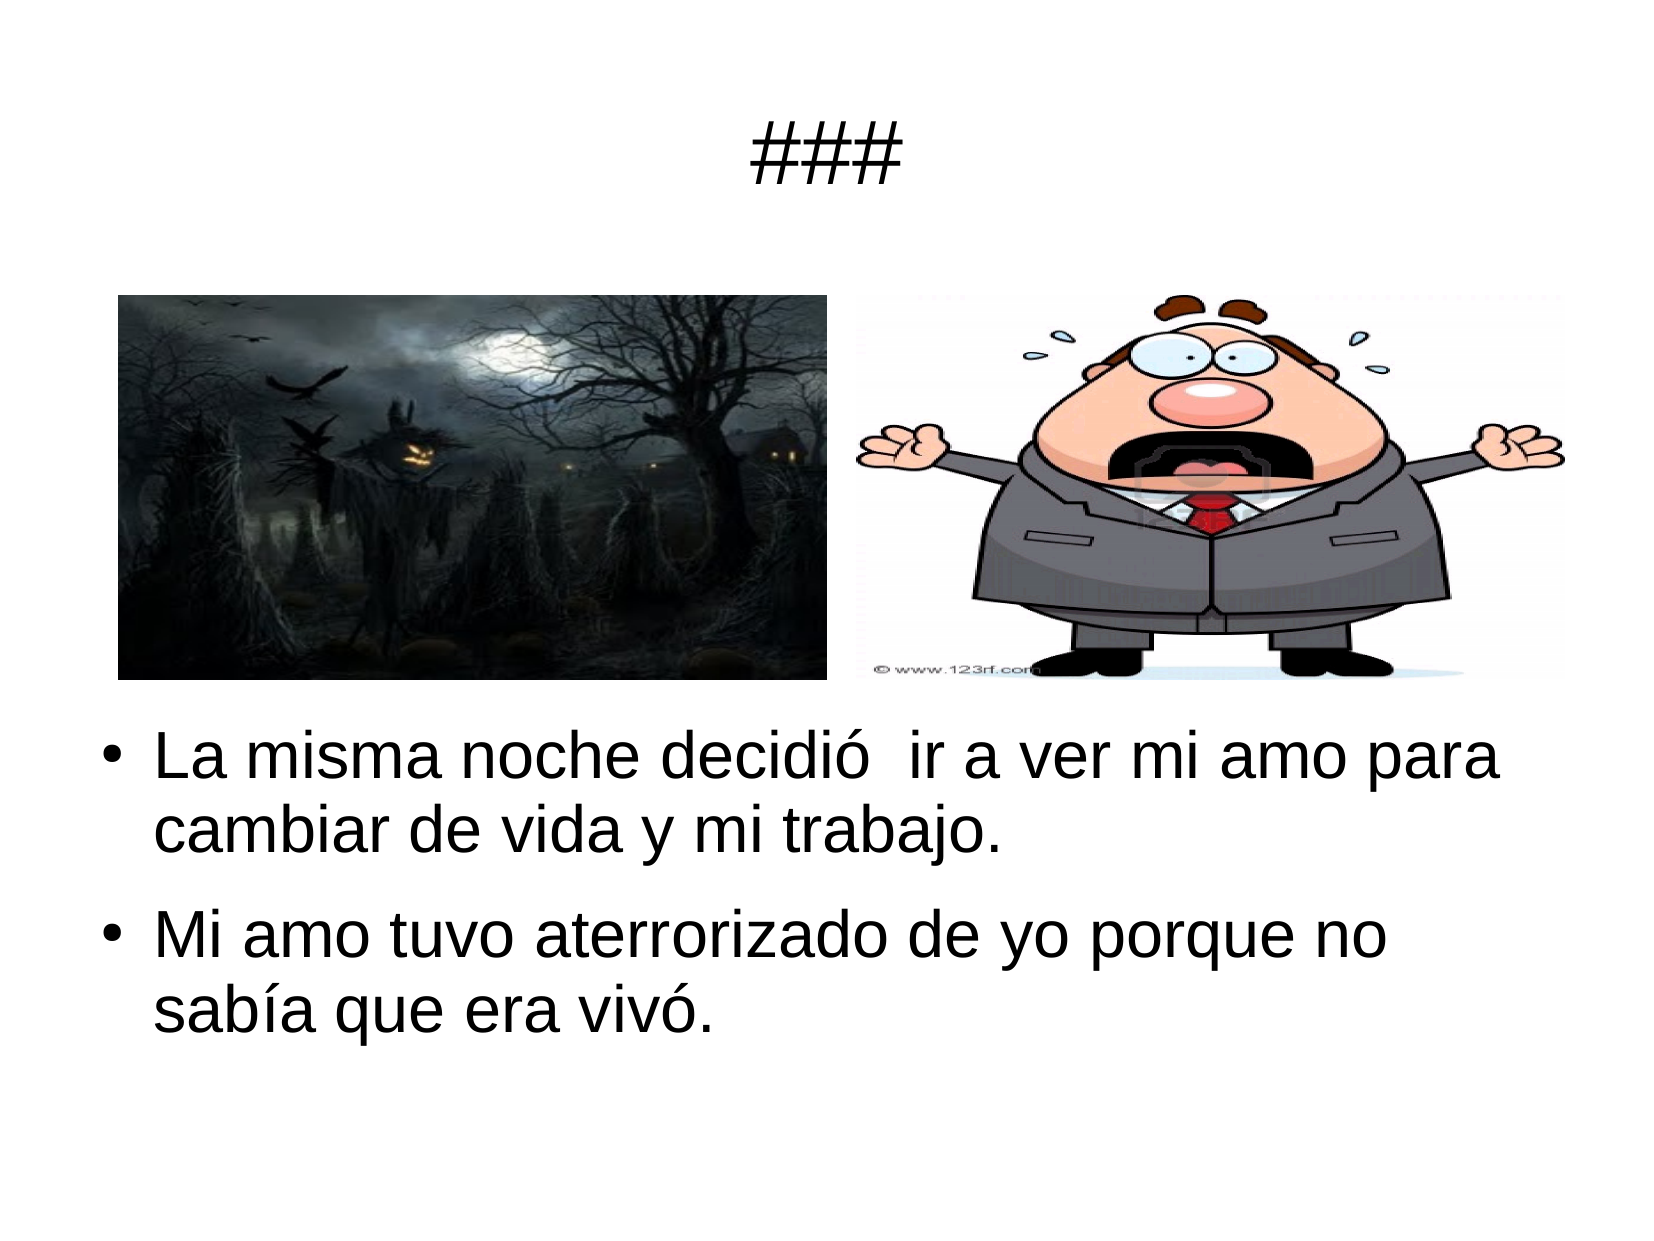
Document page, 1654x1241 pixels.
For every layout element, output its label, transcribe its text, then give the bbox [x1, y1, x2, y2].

title ### [82, 49, 1571, 257]
picture [856, 295, 1565, 680]
picture [118, 295, 827, 680]
list La misma noche decidió ir a ver mi amo para cambiar de vida y mi trabajo. Mi amo tuvo aterrorizado de yo porque no sabía que era vivó. [82, 717, 1571, 1109]
chart [845, 290, 1572, 681]
